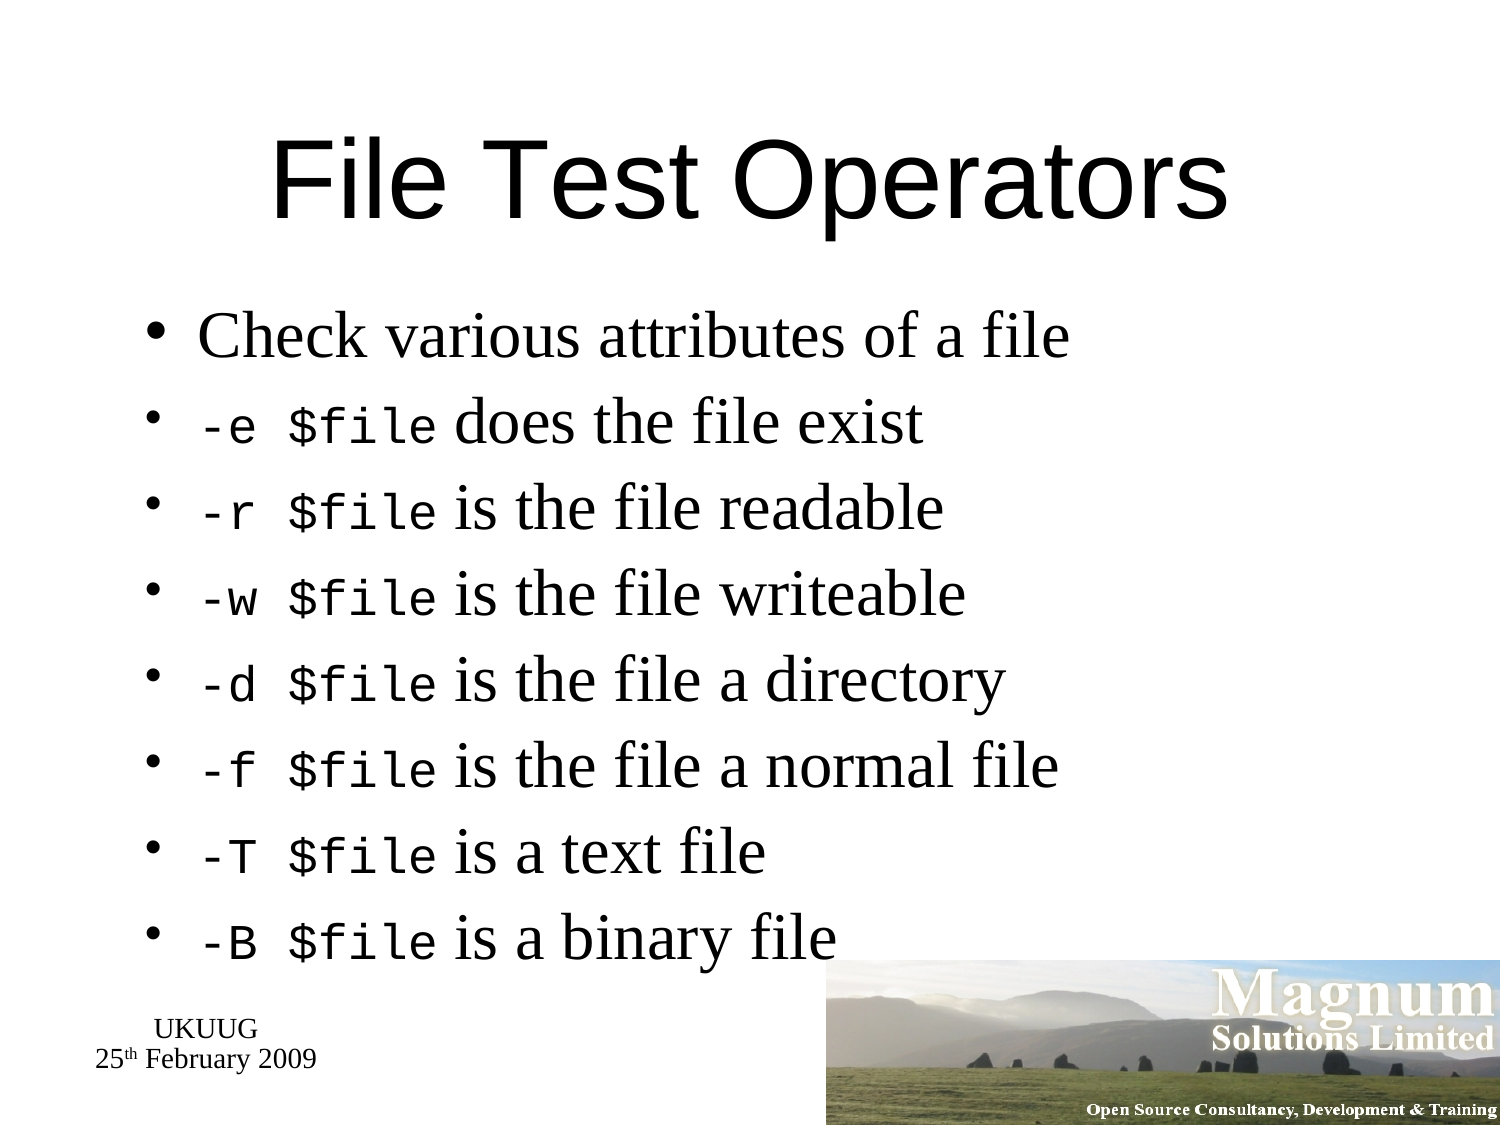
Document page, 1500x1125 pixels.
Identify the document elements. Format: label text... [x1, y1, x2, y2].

title File Test Operators [112, 62, 1388, 250]
list Check various attributes of a file -e $file does the file exist -r $file is the file readable -w $file is the file writeable -d $file is the file a directory -f $file is the file a normal file -T $file is a text file -B $file is a binary file [112, 295, 1388, 1013]
picture [826, 960, 1500, 1125]
